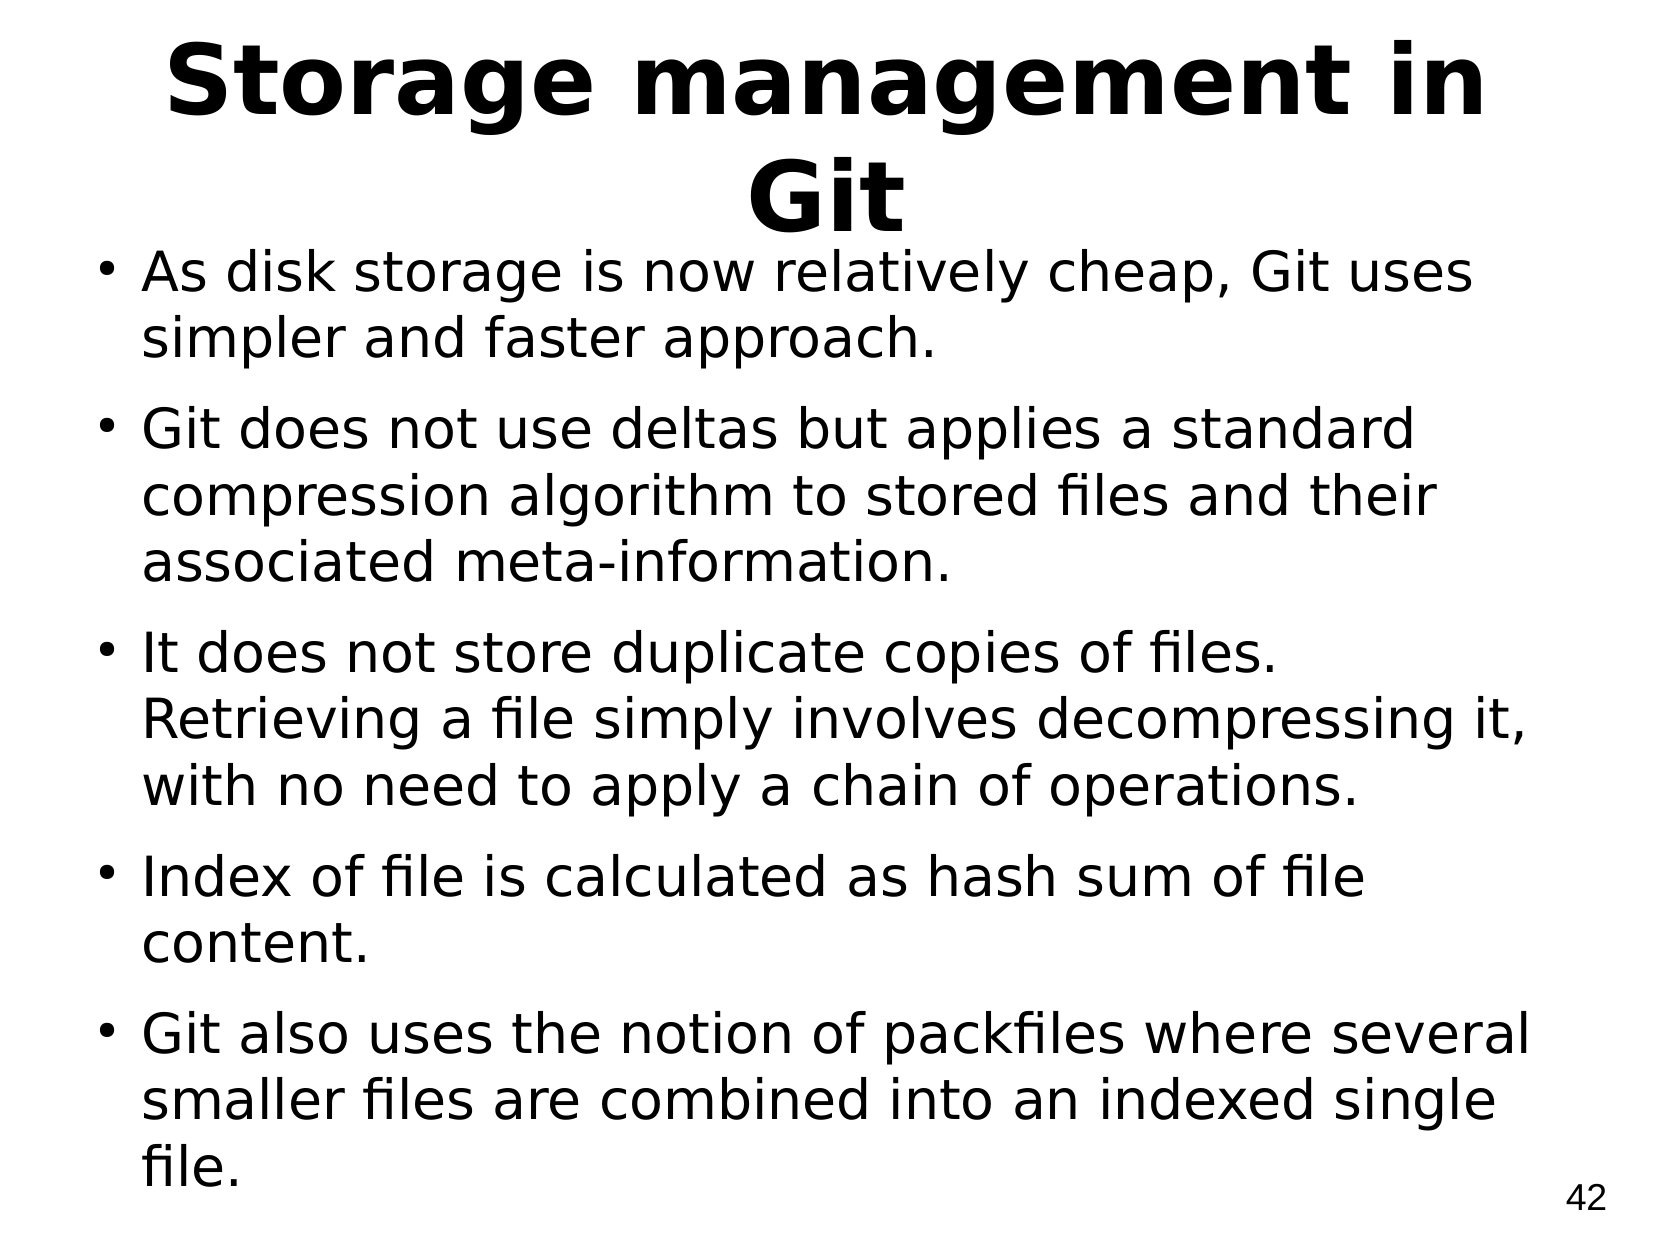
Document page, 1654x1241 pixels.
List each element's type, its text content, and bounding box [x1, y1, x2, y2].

list As disk storage is now relatively cheap, Git uses simpler and faster approach. Git does not use deltas but applies a standard compression algorithm to stored files and their associated meta-information. It does not store duplicate copies of files. Retrieving a file simply involves decompressing it, with no need to apply a chain of operations. Index of file is calculated as hash sum of file content. Git also uses the notion of packfiles where several smaller files are combined into an indexed single file. [82, 236, 1571, 1205]
title Storage management in Git [82, 61, 1571, 207]
